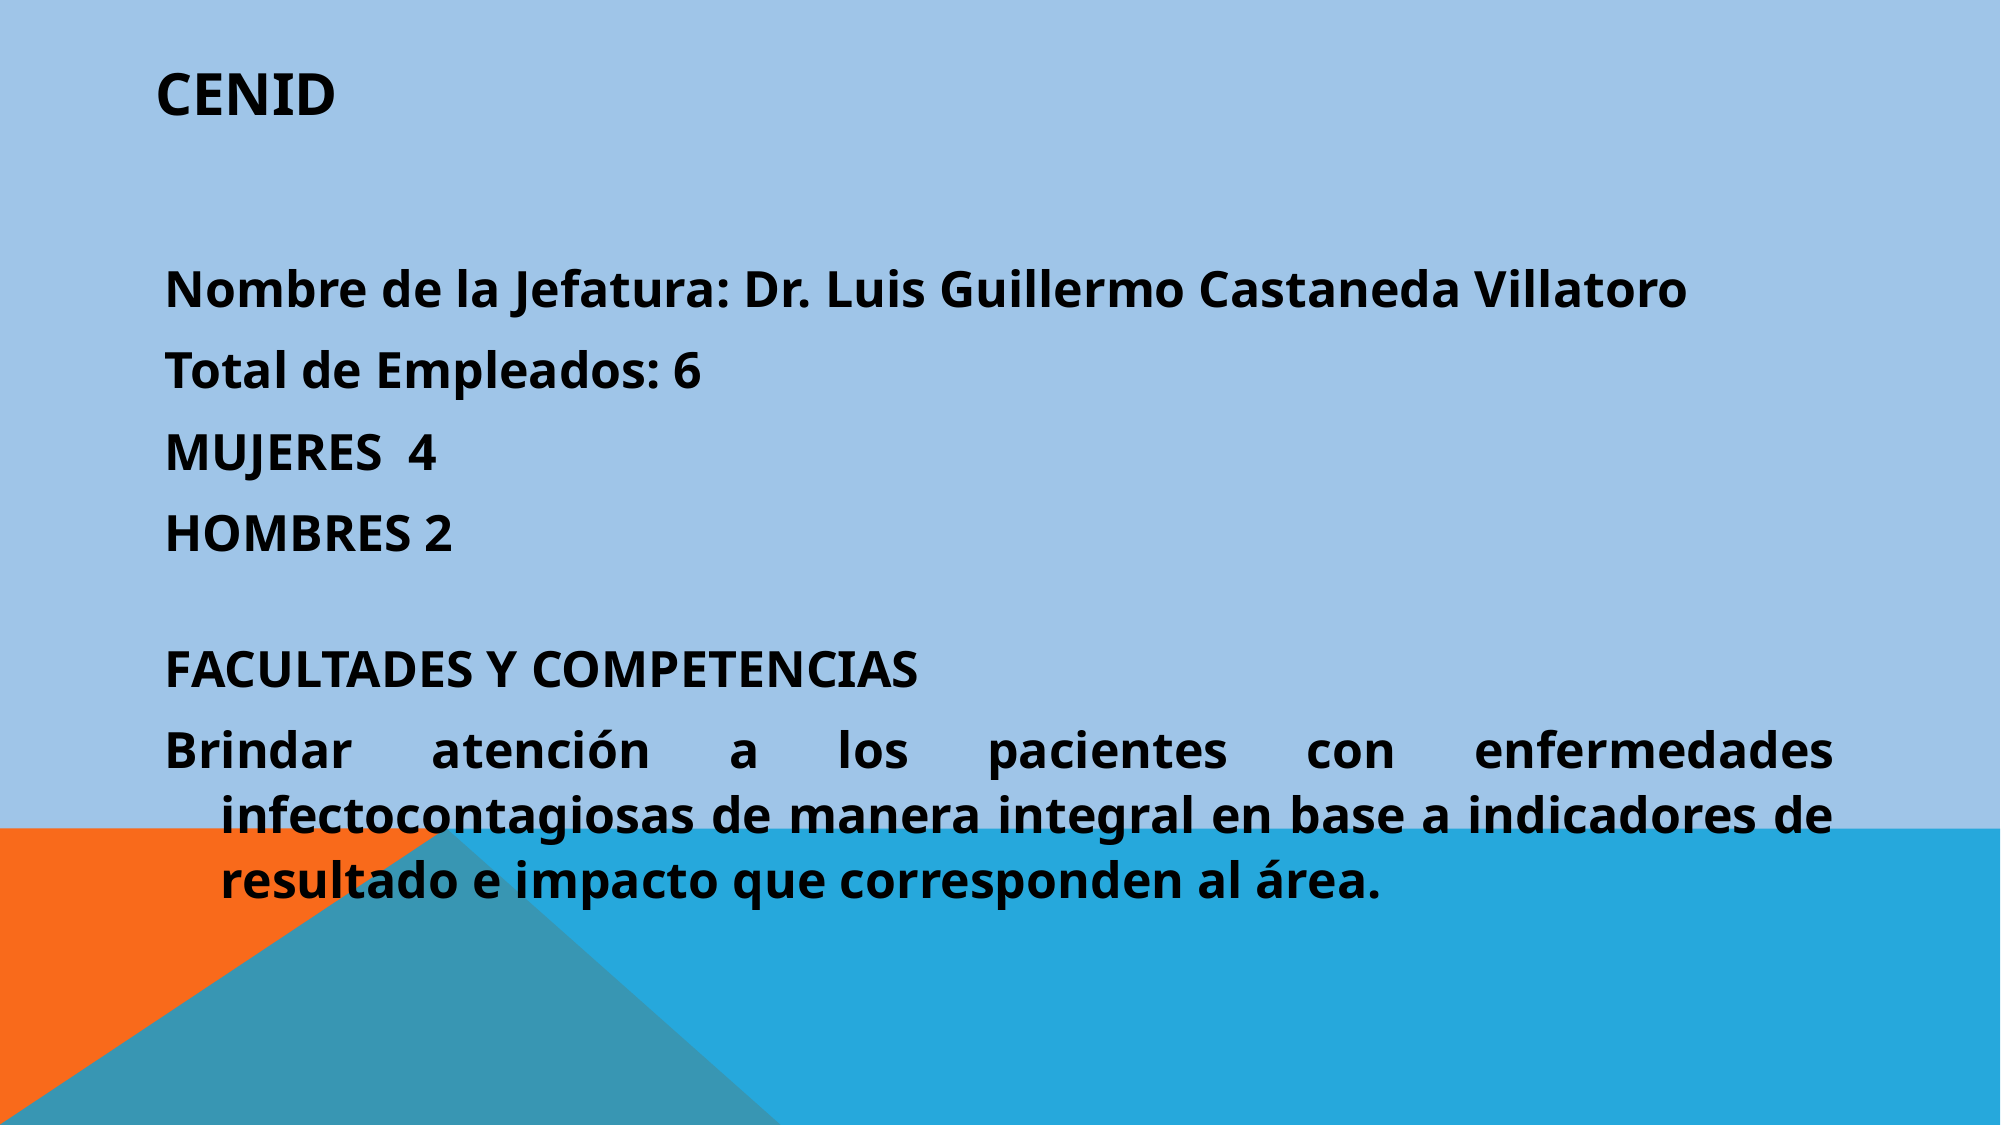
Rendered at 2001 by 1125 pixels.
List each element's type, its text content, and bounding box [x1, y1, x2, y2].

text_box CENID [140, 50, 1841, 220]
text_box Nombre de la Jefatura: Dr. Luis Guillermo Castaneda Villatoro Total de Empleados: 6 MUJERES 4 HOMBRES 2 FACULTADES Y COMPETENCIAS Brindar atención a los pacientes con enfermedades infectocontagiosas de manera integral en base a indicadores de resultado e impacto que corresponden al área. [149, 244, 1850, 956]
